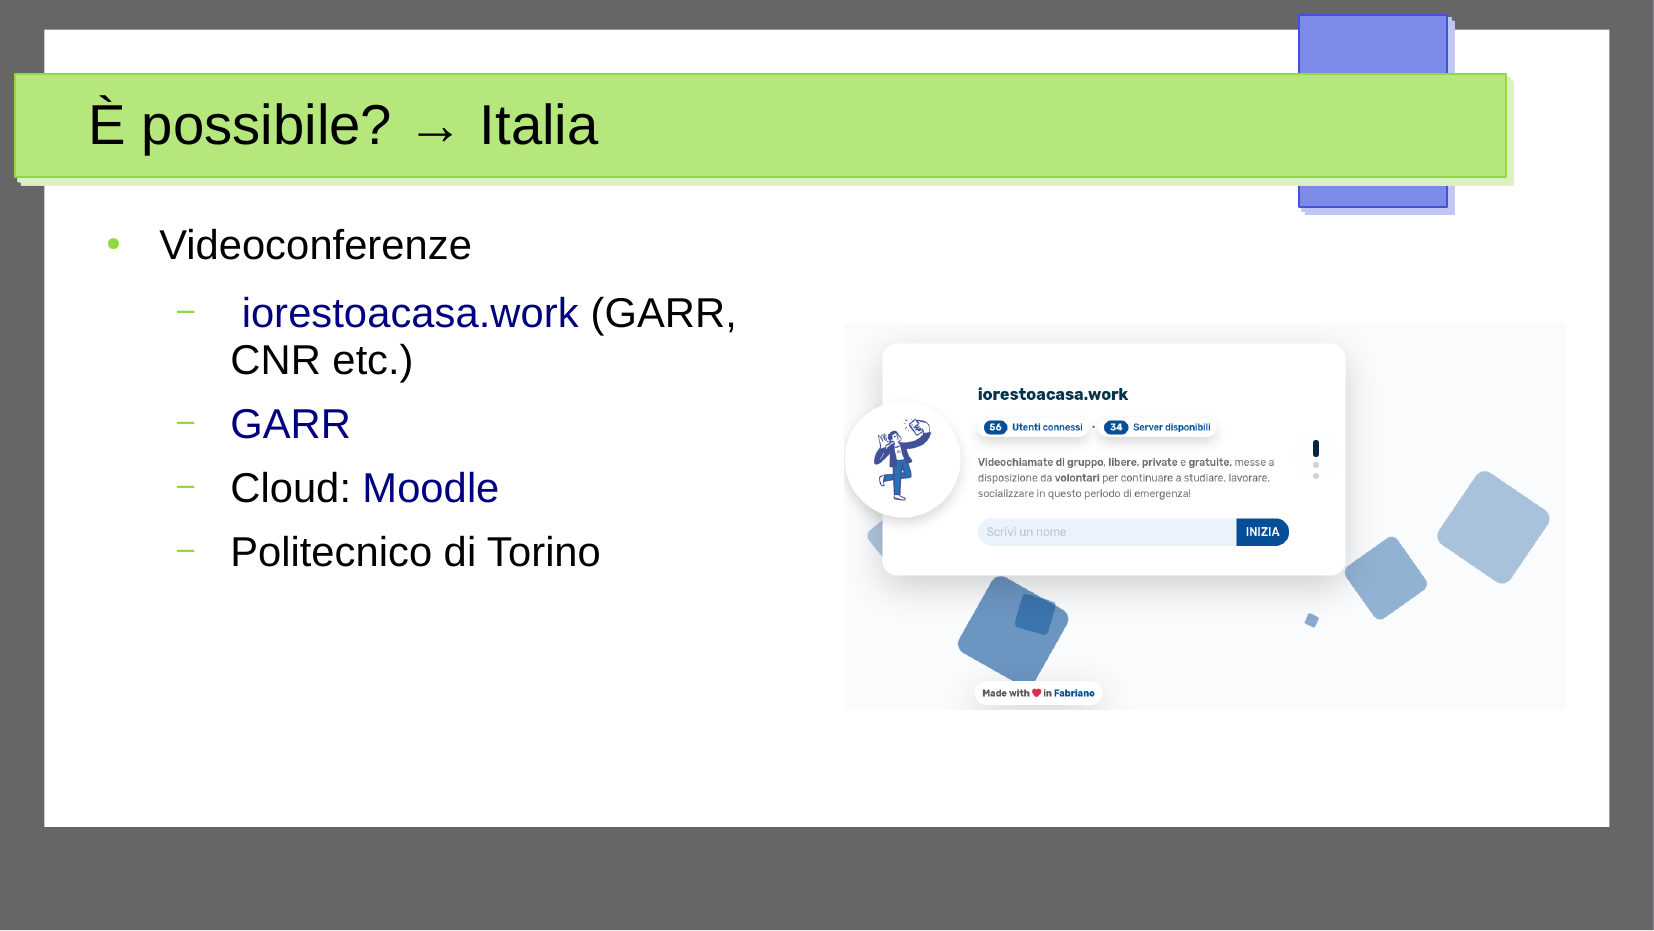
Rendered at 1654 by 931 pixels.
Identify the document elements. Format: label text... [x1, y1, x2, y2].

list Videoconferenze iorestoacasa.work (GARR, CNR etc.) GARR Cloud: Moodle Politecnico di Torino [88, 221, 809, 813]
title È possibile? → Italia [88, 73, 1506, 178]
picture [844, 323, 1566, 710]
